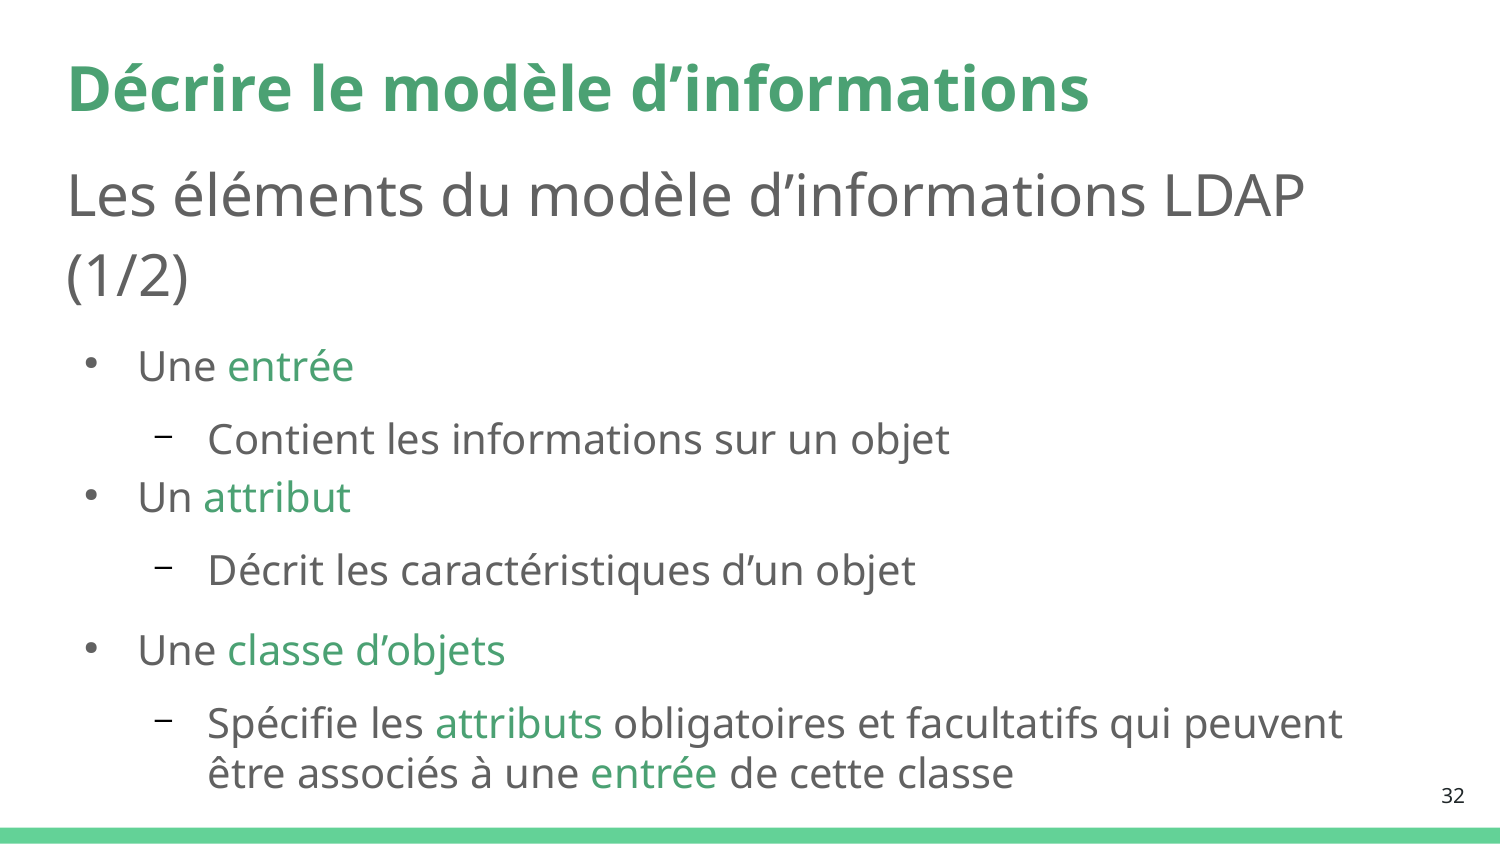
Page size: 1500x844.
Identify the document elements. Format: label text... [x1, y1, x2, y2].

title Décrire le modèle d’informations [51, 23, 1449, 117]
list Les éléments du modèle d’informations LDAP (1/2) Une entrée Contient les informations sur un objet Un attribut Décrit les caractéristiques d’un objet Une classe d’objets Spécifie les attributs obligatoires et facultatifs qui peuvent être associés à une entrée de cette classe [51, 132, 1418, 806]
slide_number <numéro> [1389, 764, 1480, 830]
